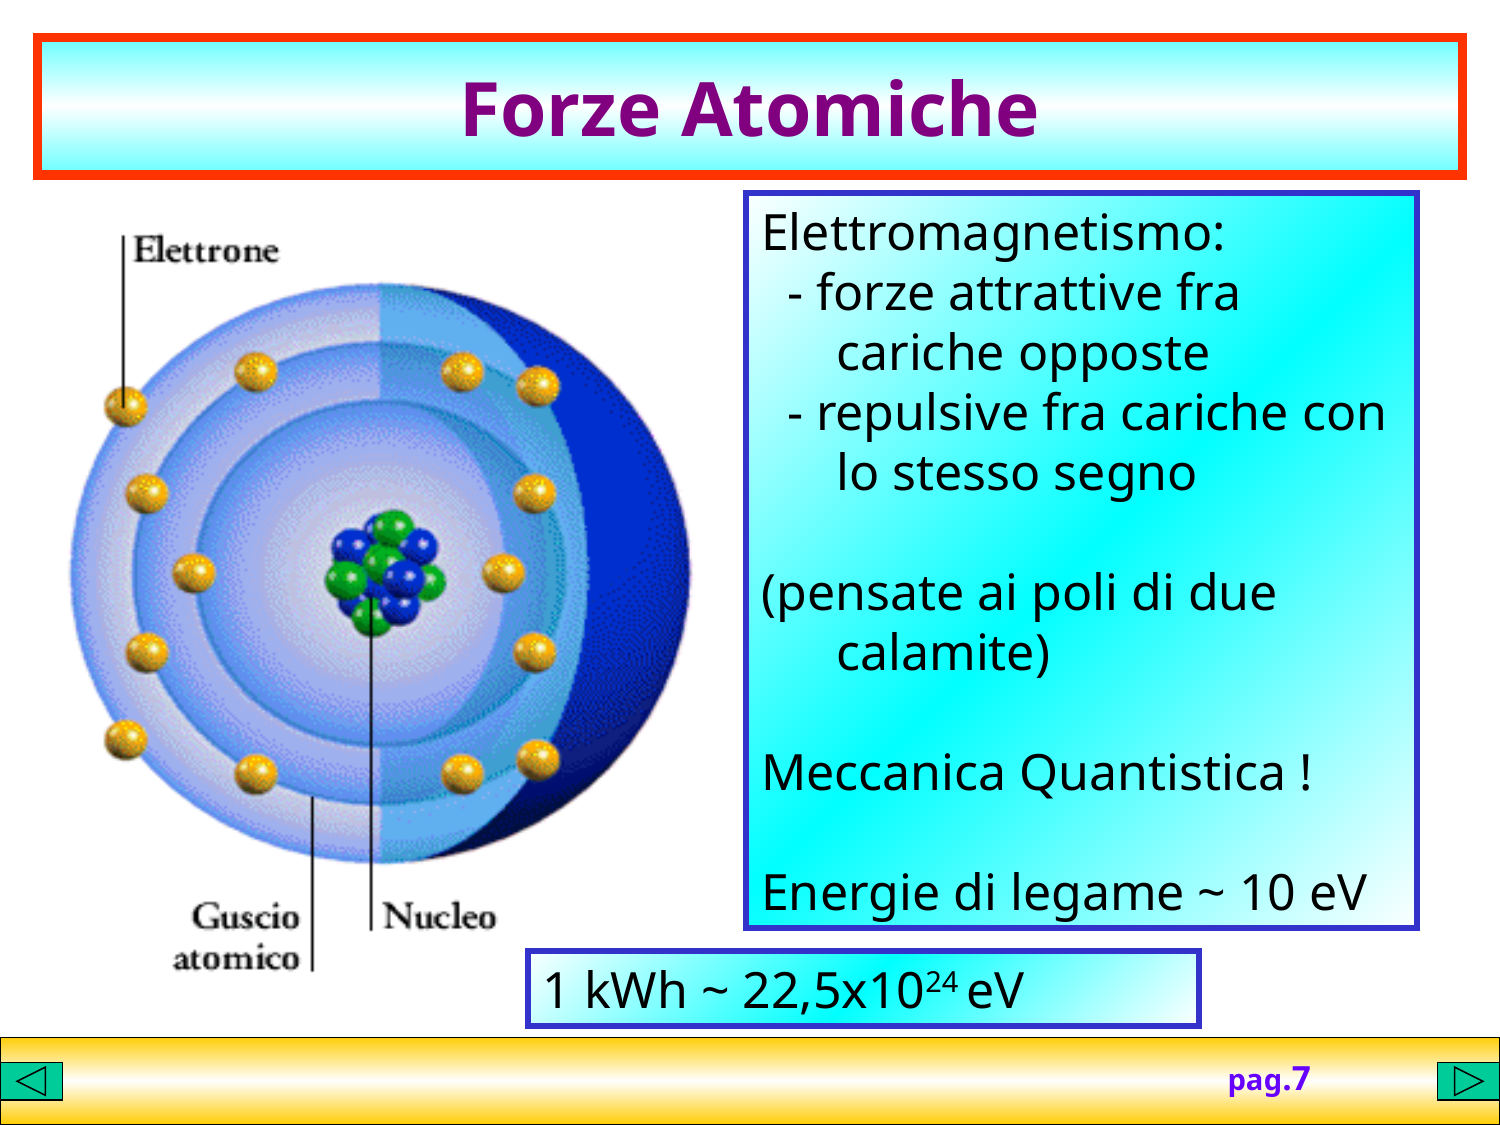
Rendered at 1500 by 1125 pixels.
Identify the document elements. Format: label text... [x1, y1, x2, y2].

picture [41, 217, 713, 1013]
text_box 1 kWh ~ 22,5x1024 eV [527, 951, 1199, 1027]
title Forze Atomiche [37, 37, 1463, 175]
text_box Elettromagnetismo: - forze attrattive fra cariche opposte - repulsive fra cariche con lo stesso segno (pensate ai poli di due calamite) Meccanica Quantistica ! Energie di legame ~ 10 eV [746, 192, 1418, 928]
